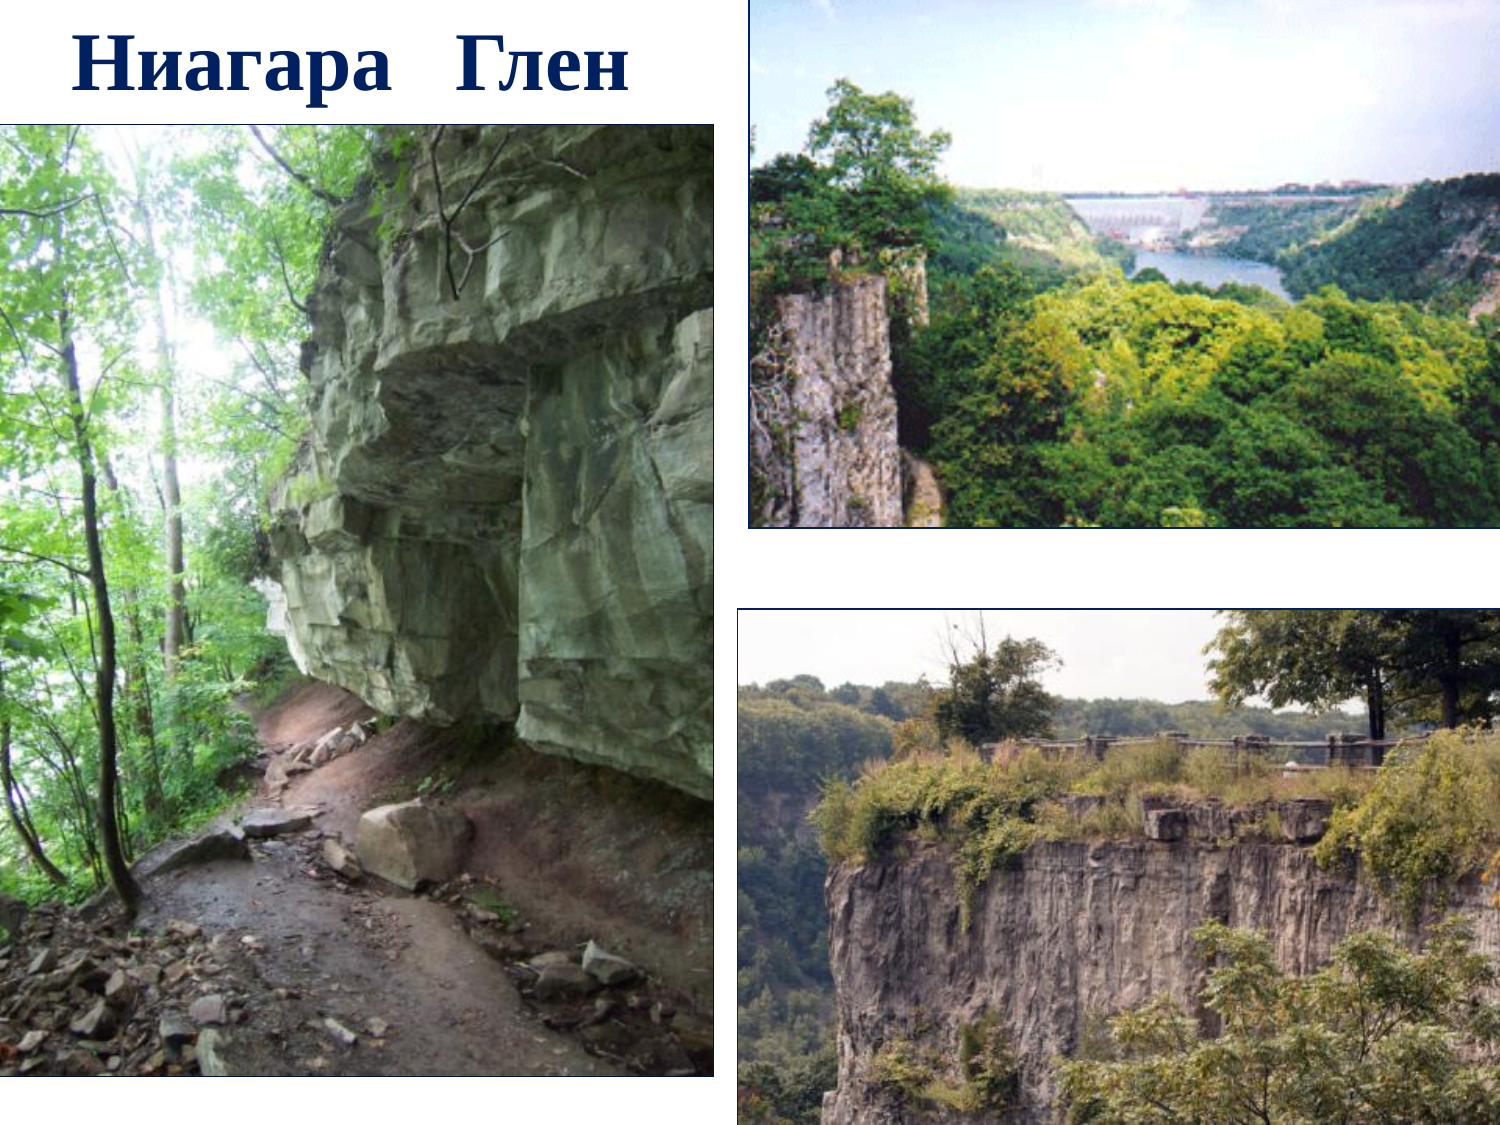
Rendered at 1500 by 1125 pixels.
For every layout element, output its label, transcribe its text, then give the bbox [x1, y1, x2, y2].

picture [0, 125, 713, 1076]
picture [738, 609, 1500, 1125]
text_box Ниагара Глен [56, 0, 646, 115]
picture [750, 0, 1500, 528]
